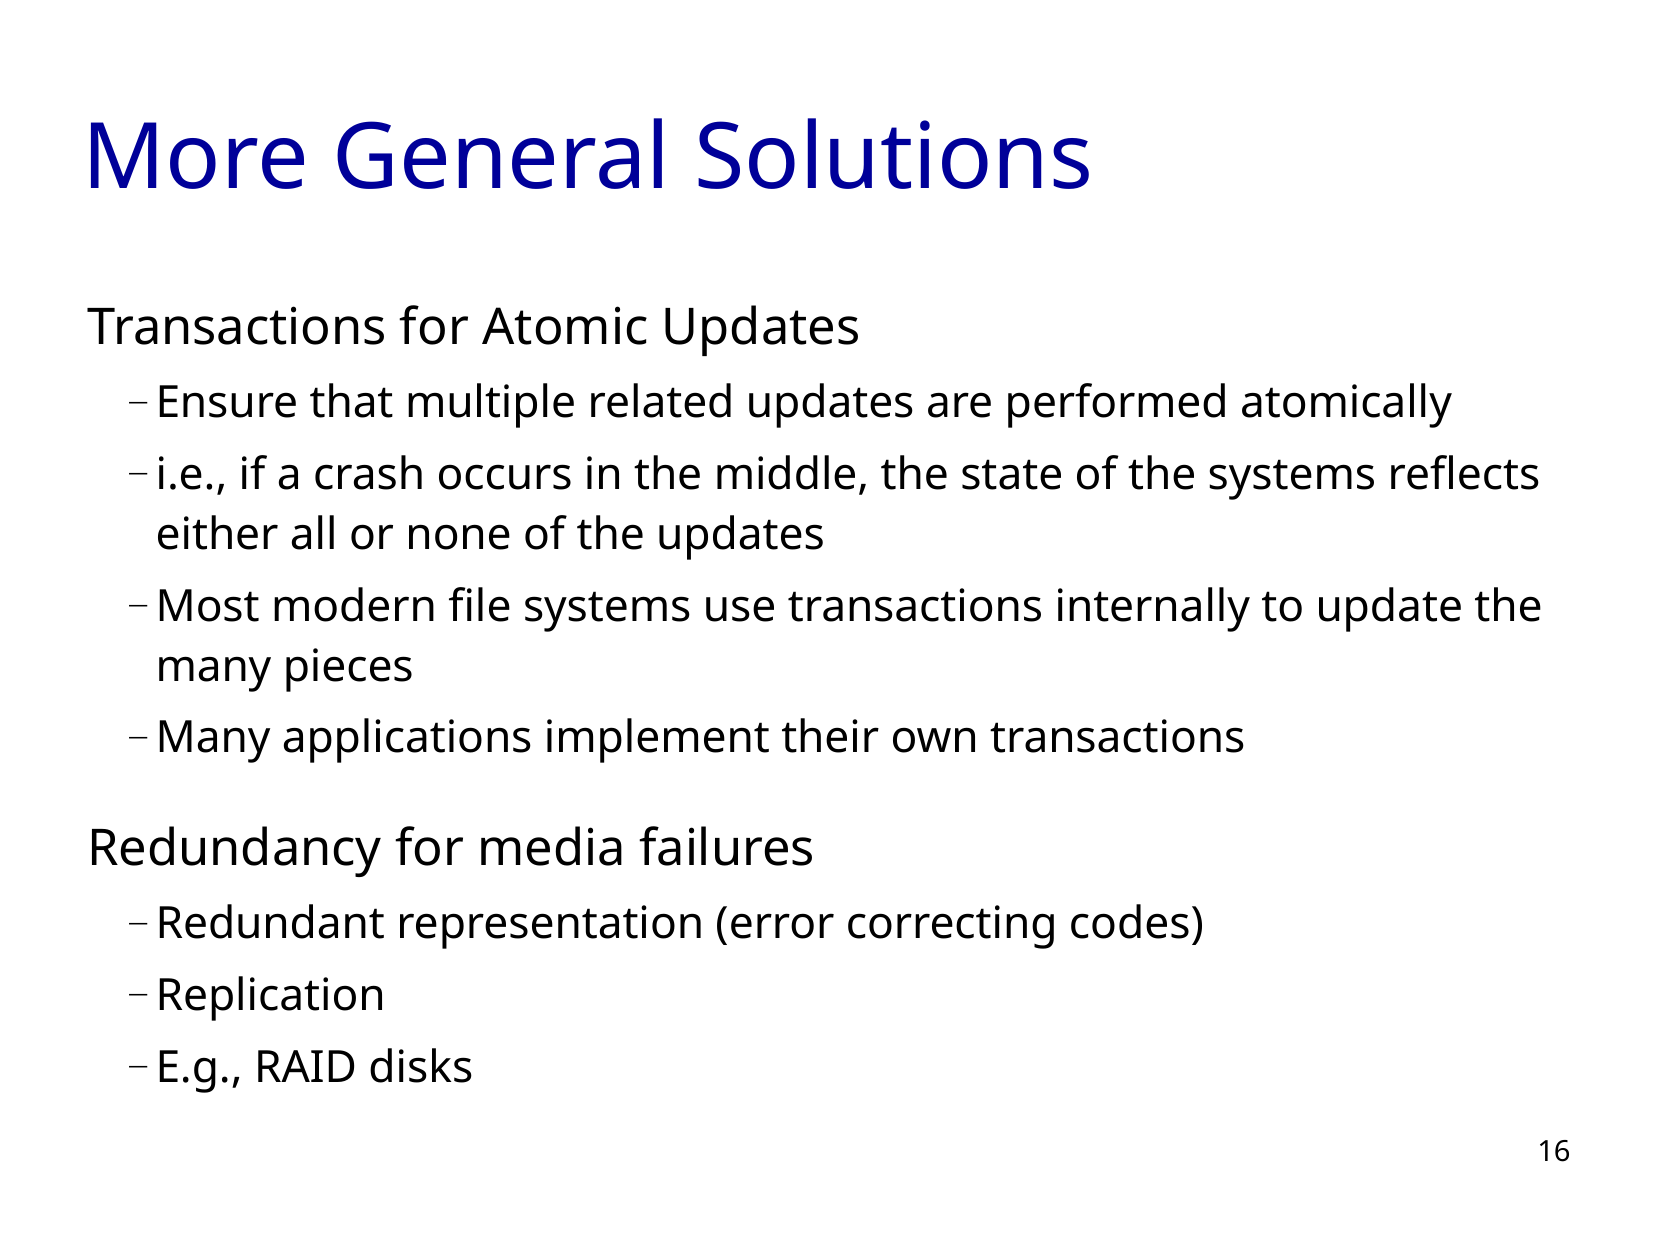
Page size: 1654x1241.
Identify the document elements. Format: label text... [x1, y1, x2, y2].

title More General Solutions [82, 49, 1571, 257]
list Transactions for Atomic Updates Ensure that multiple related updates are performed atomically i.e., if a crash occurs in the middle, the state of the systems reflects either all or none of the updates Most modern file systems use transactions internally to update the many pieces Many applications implement their own transactions Redundancy for media failures Redundant representation (error correcting codes) Replication E.g., RAID disks [60, 290, 1571, 1096]
